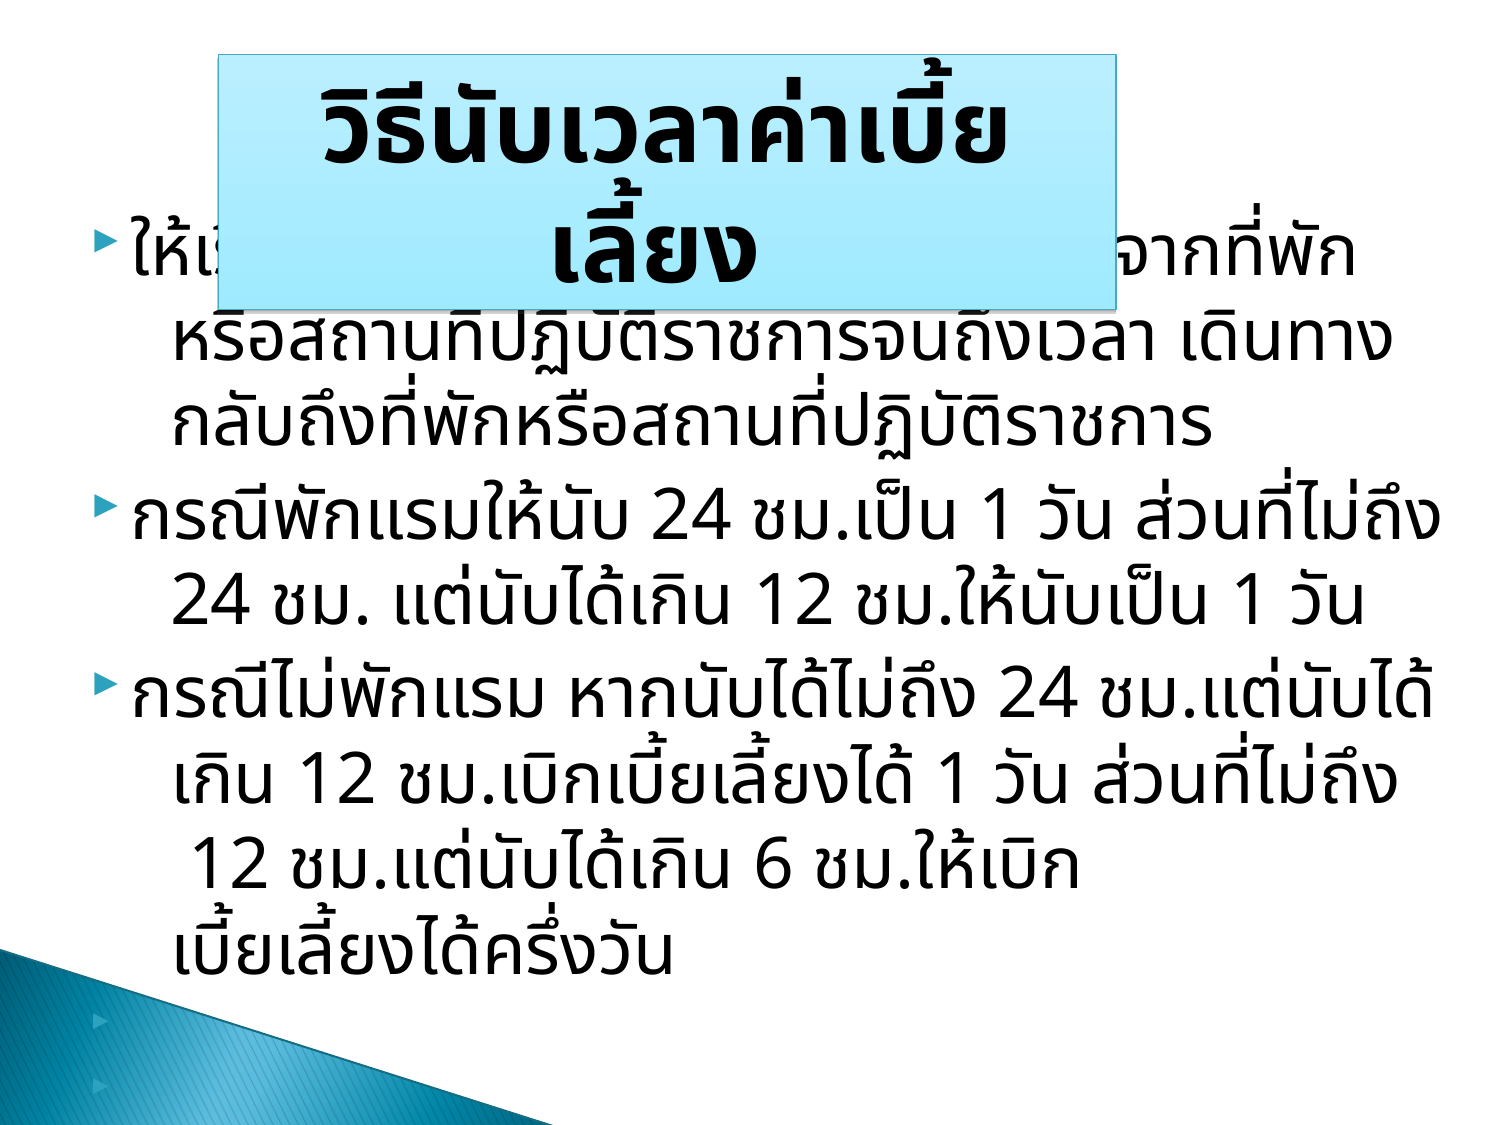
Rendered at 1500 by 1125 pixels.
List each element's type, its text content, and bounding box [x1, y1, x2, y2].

list ให้เริ่มนับเวลาตั้งแต่เริ่มออกเดินทางจากที่พักหรือสถานที่ปฏิบัติราชการจนถึงเวลา เดินทางกลับถึงที่พักหรือสถานที่ปฏิบัติราชการ กรณีพักแรมให้นับ 24 ชม.เป็น 1 วัน ส่วนที่ไม่ถึง 24 ชม. แต่นับได้เกิน 12 ชม.ให้นับเป็น 1 วัน กรณีไม่พักแรม หากนับได้ไม่ถึง 24 ชม.แต่นับได้เกิน 12 ชม.เบิกเบี้ยเลี้ยงได้ 1 วัน ส่วนที่ไม่ถึง 12 ชม.แต่นับได้เกิน 6 ชม.ให้เบิก เบี้ยเลี้ยงได้ครึ่งวัน [41, 196, 1471, 1071]
text_box วิธีนับเวลาค่าเบี้ยเลี้ยง [218, 54, 1117, 191]
